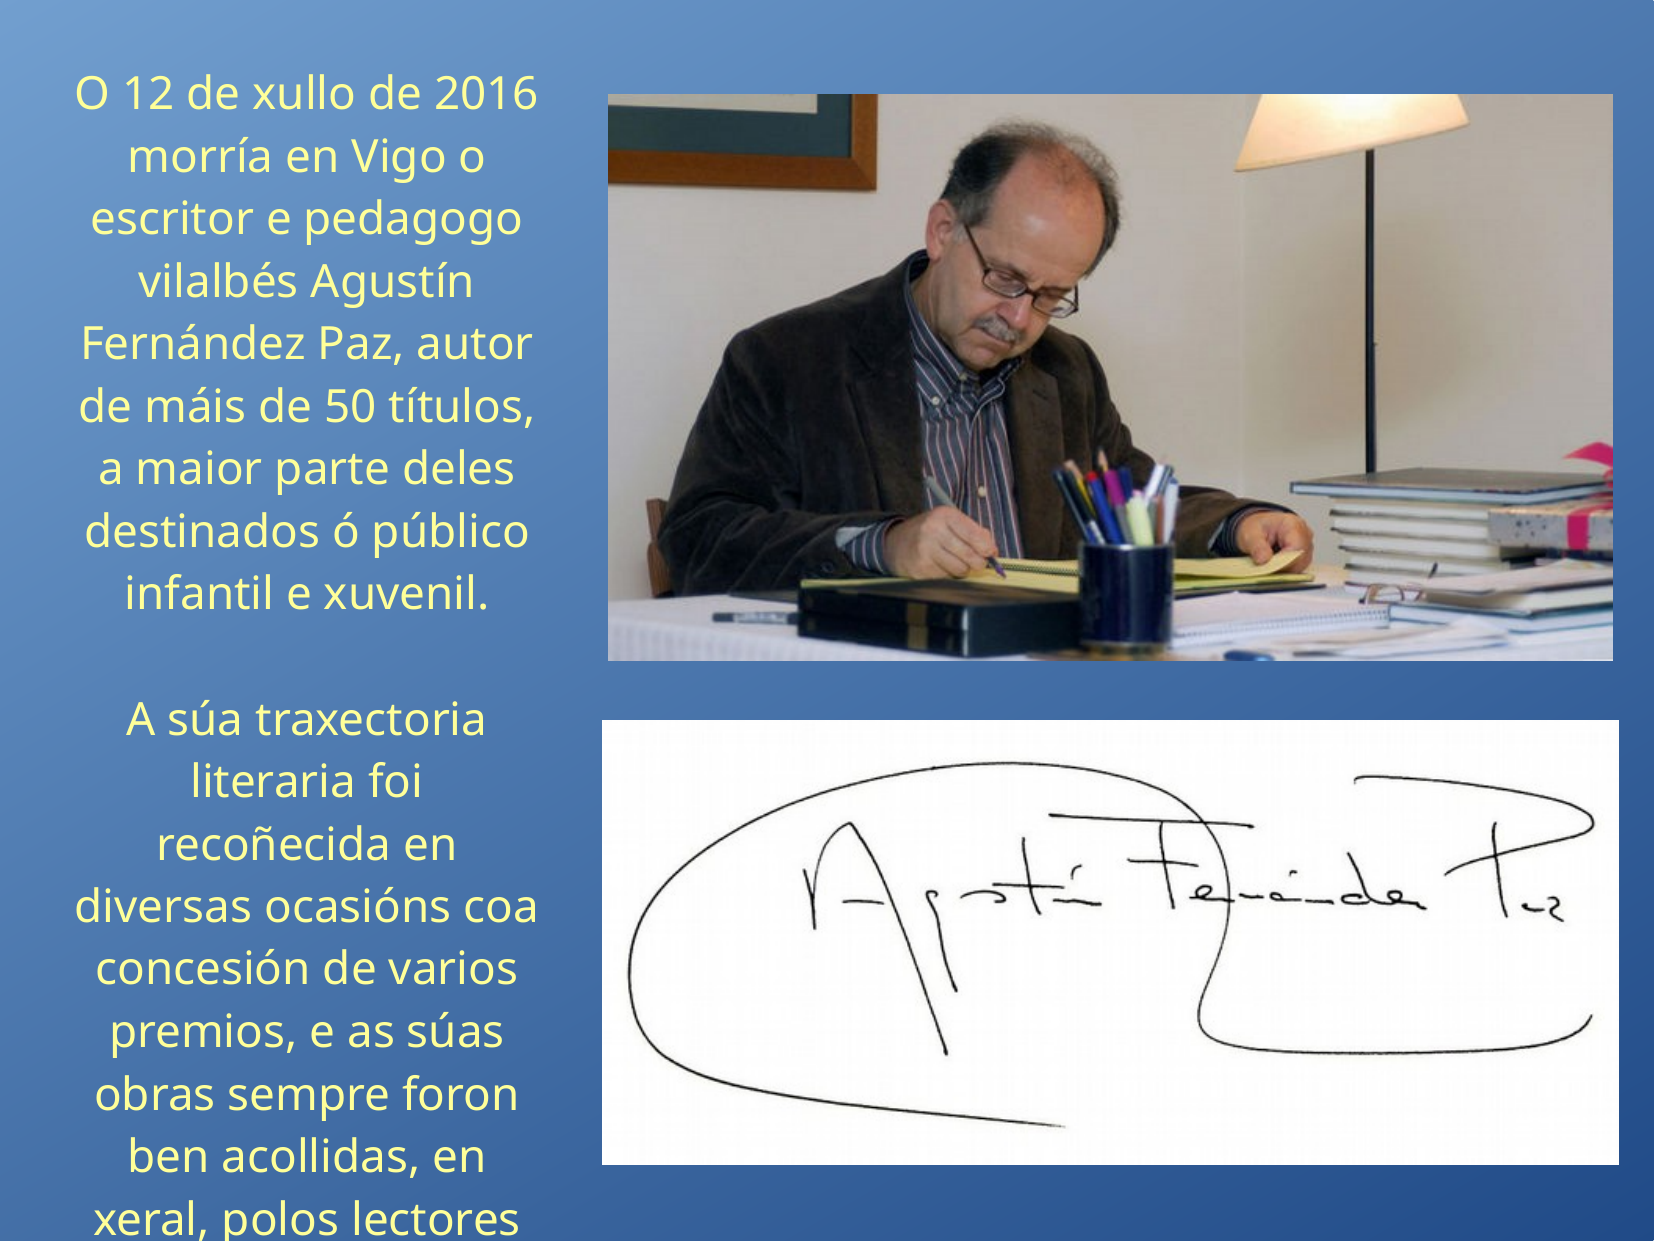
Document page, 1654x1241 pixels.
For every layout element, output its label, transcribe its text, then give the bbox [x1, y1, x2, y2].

picture [608, 94, 1613, 661]
text_box O 12 de xullo de 2016 morría en Vigo o escritor e pedagogo vilalbés Agustín Fernández Paz, autor de máis de 50 títulos, a maior parte deles destinados ó público infantil e xuvenil. A súa traxectoria literaria foi recoñecida en diversas ocasións coa concesión de varios premios, e as súas obras sempre foron ben acollidas, en xeral, polos lectores galegos. [59, 53, 556, 1181]
picture [602, 720, 1619, 1165]
